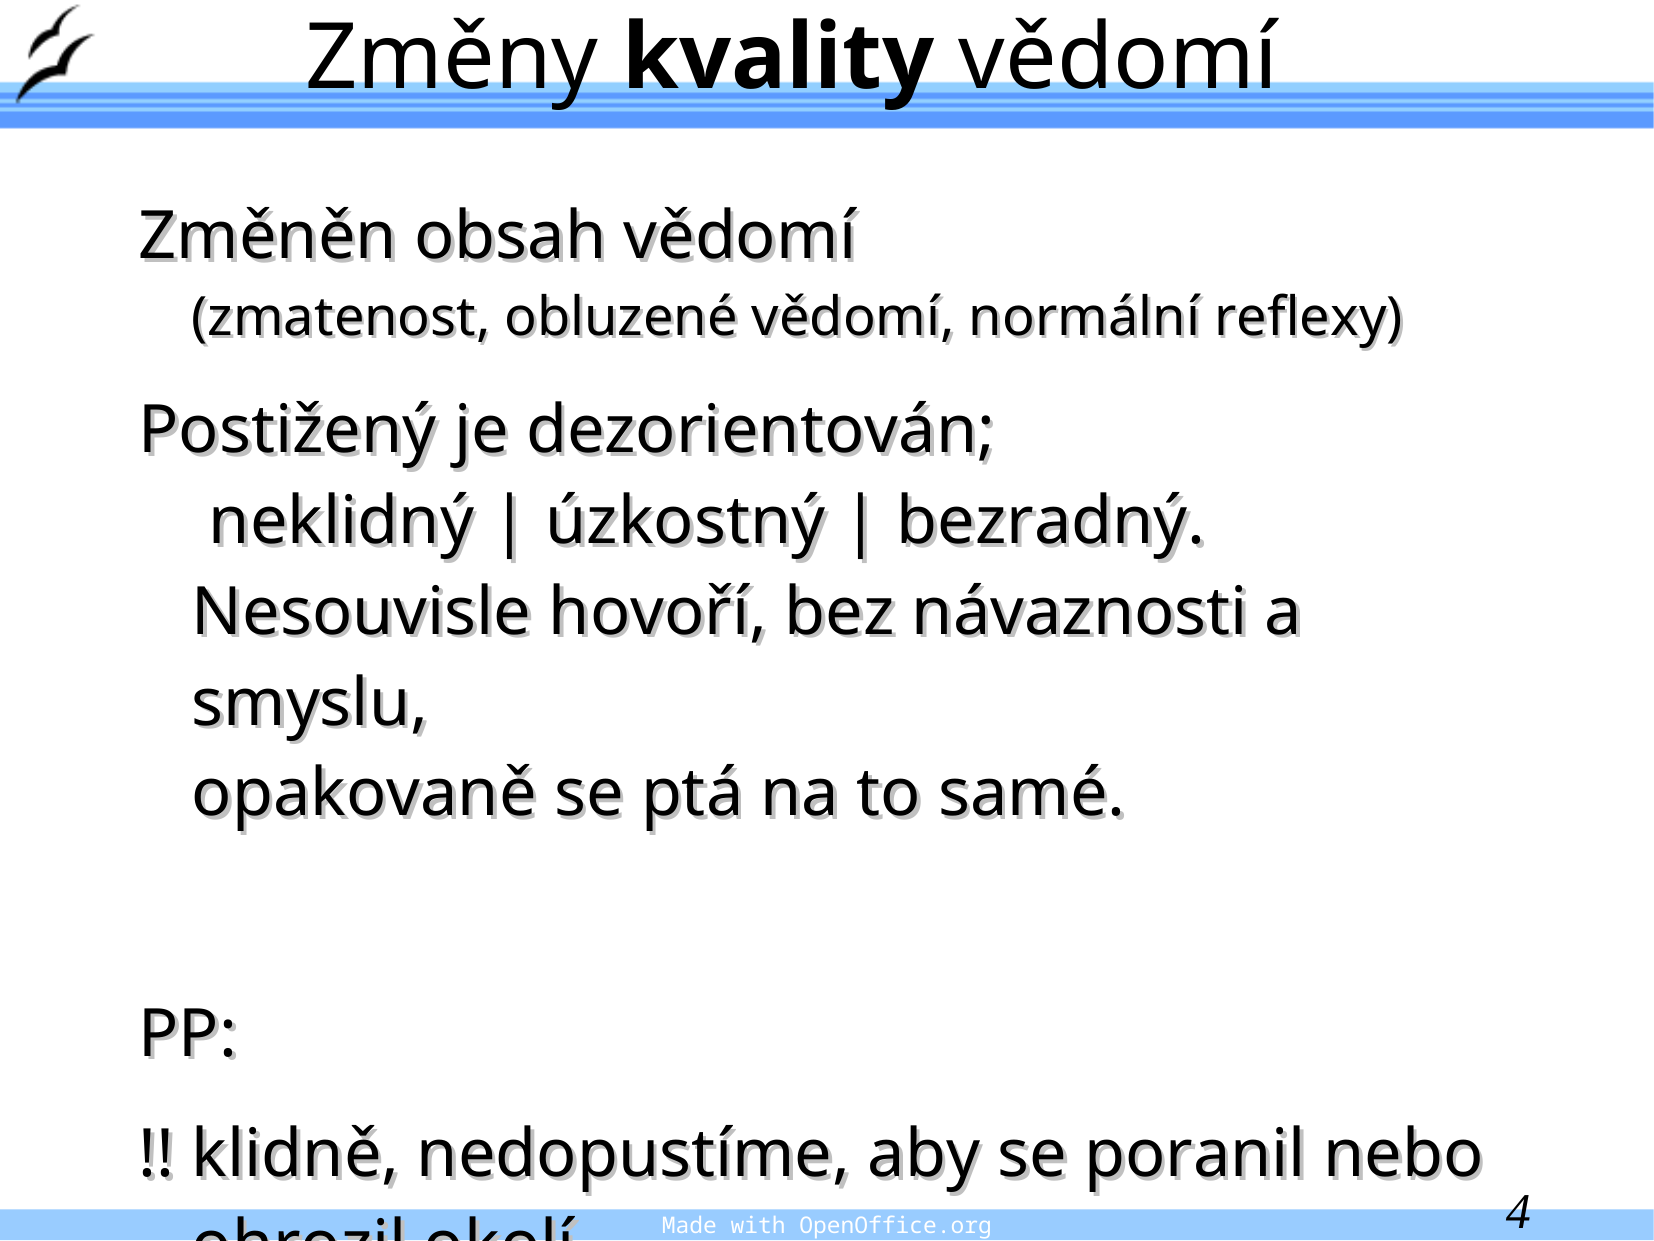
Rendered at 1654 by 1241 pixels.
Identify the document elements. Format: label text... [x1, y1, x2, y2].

title Změny kvality vědomí [94, 0, 1507, 109]
picture [0, 0, 1654, 133]
list Změněn obsah vědomí (zmatenost, obluzené vědomí, normální reflexy) Postižený je dezorientován; neklidný | úzkostný | bezradný. Nesouvisle hovoří, bez návaznosti a smyslu, opakovaně se ptá na to samé. PP: !! klidně, nedopustíme, aby se poranil nebo ohrozil okolí. příčina: intoxikace, úraz, nemoc .. lékař.vyš. [120, 187, 1533, 1206]
